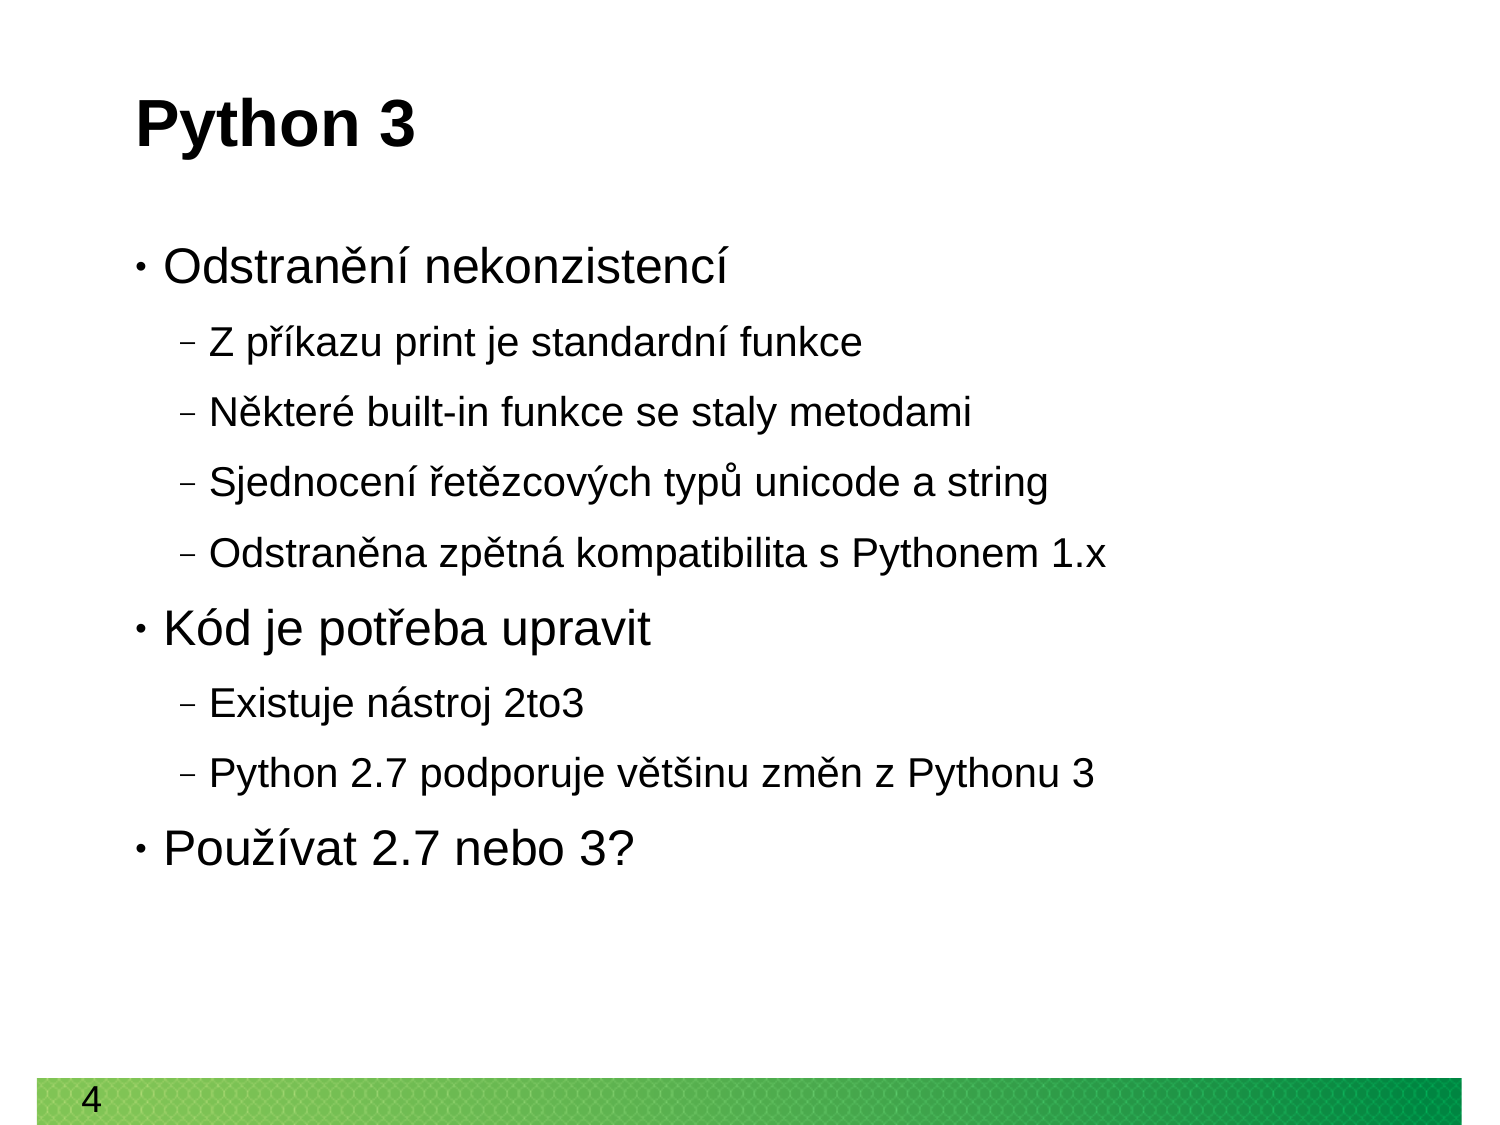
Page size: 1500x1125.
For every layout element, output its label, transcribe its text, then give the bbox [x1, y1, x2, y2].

title Python 3 [135, 41, 1372, 204]
picture [36, 1078, 1462, 1125]
list Odstranění nekonzistencí Z příkazu print je standardní funkce Některé built-in funkce se staly metodami Sjednocení řetězcových typů unicode a string Odstraněna zpětná kompatibilita s Pythonem 1.x Kód je potřeba upravit Existuje nástroj 2to3 Python 2.7 podporuje většinu změn z Pythonu 3 Používat 2.7 nebo 3? [135, 238, 1372, 982]
